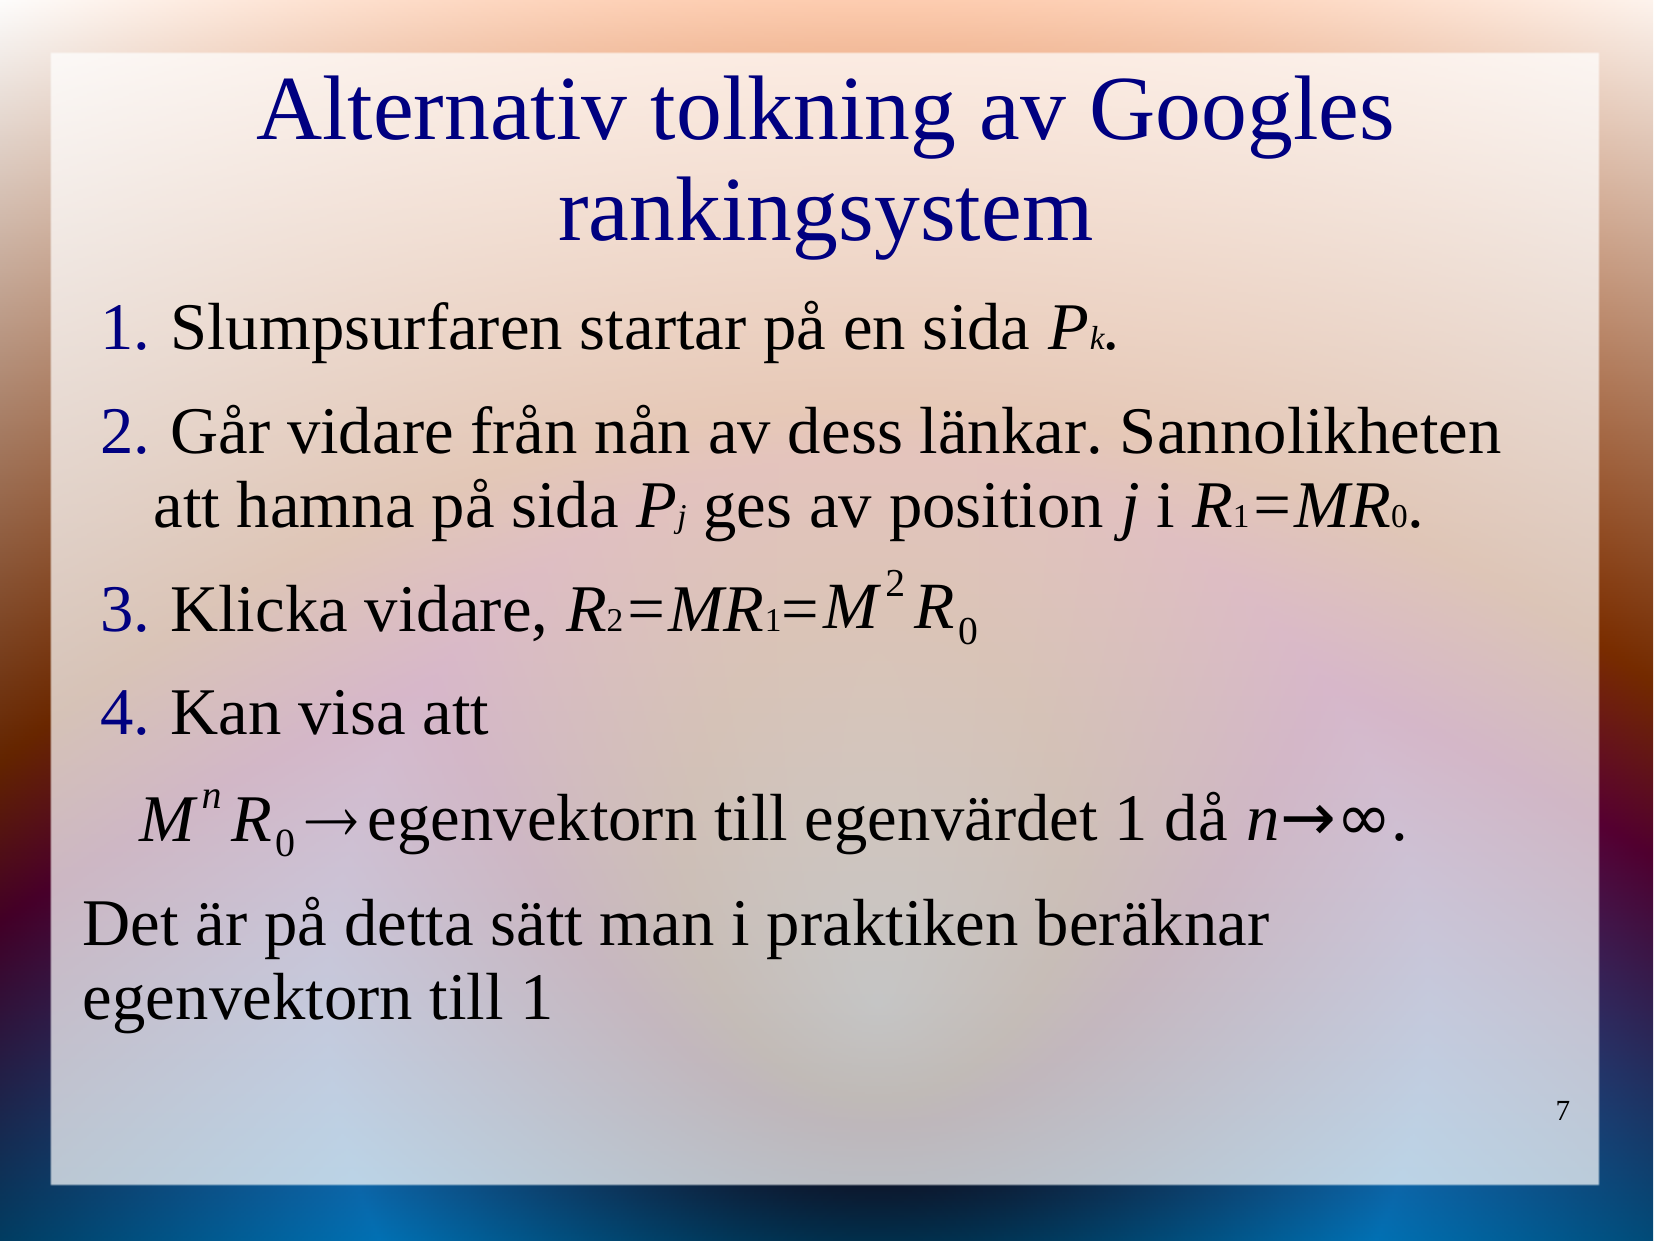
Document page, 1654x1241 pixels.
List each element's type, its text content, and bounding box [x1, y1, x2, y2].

picture [0, 0, 1654, 1241]
list Slumpsurfaren startar på en sida Pk. Går vidare från nån av dess länkar. Sannolikheten att hamna på sida Pj ges av position j i R1=MR0. Klicka vidare, R2=MR1= Kan visa att egenvektorn till egenvärdet 1 då n→∞. Det är på detta sätt man i praktiken beräknar egenvektorn till 1 [82, 290, 1571, 1035]
title Alternativ tolkning av Googles rankingsystem [82, 55, 1571, 263]
chart [812, 560, 983, 654]
chart [128, 772, 365, 866]
